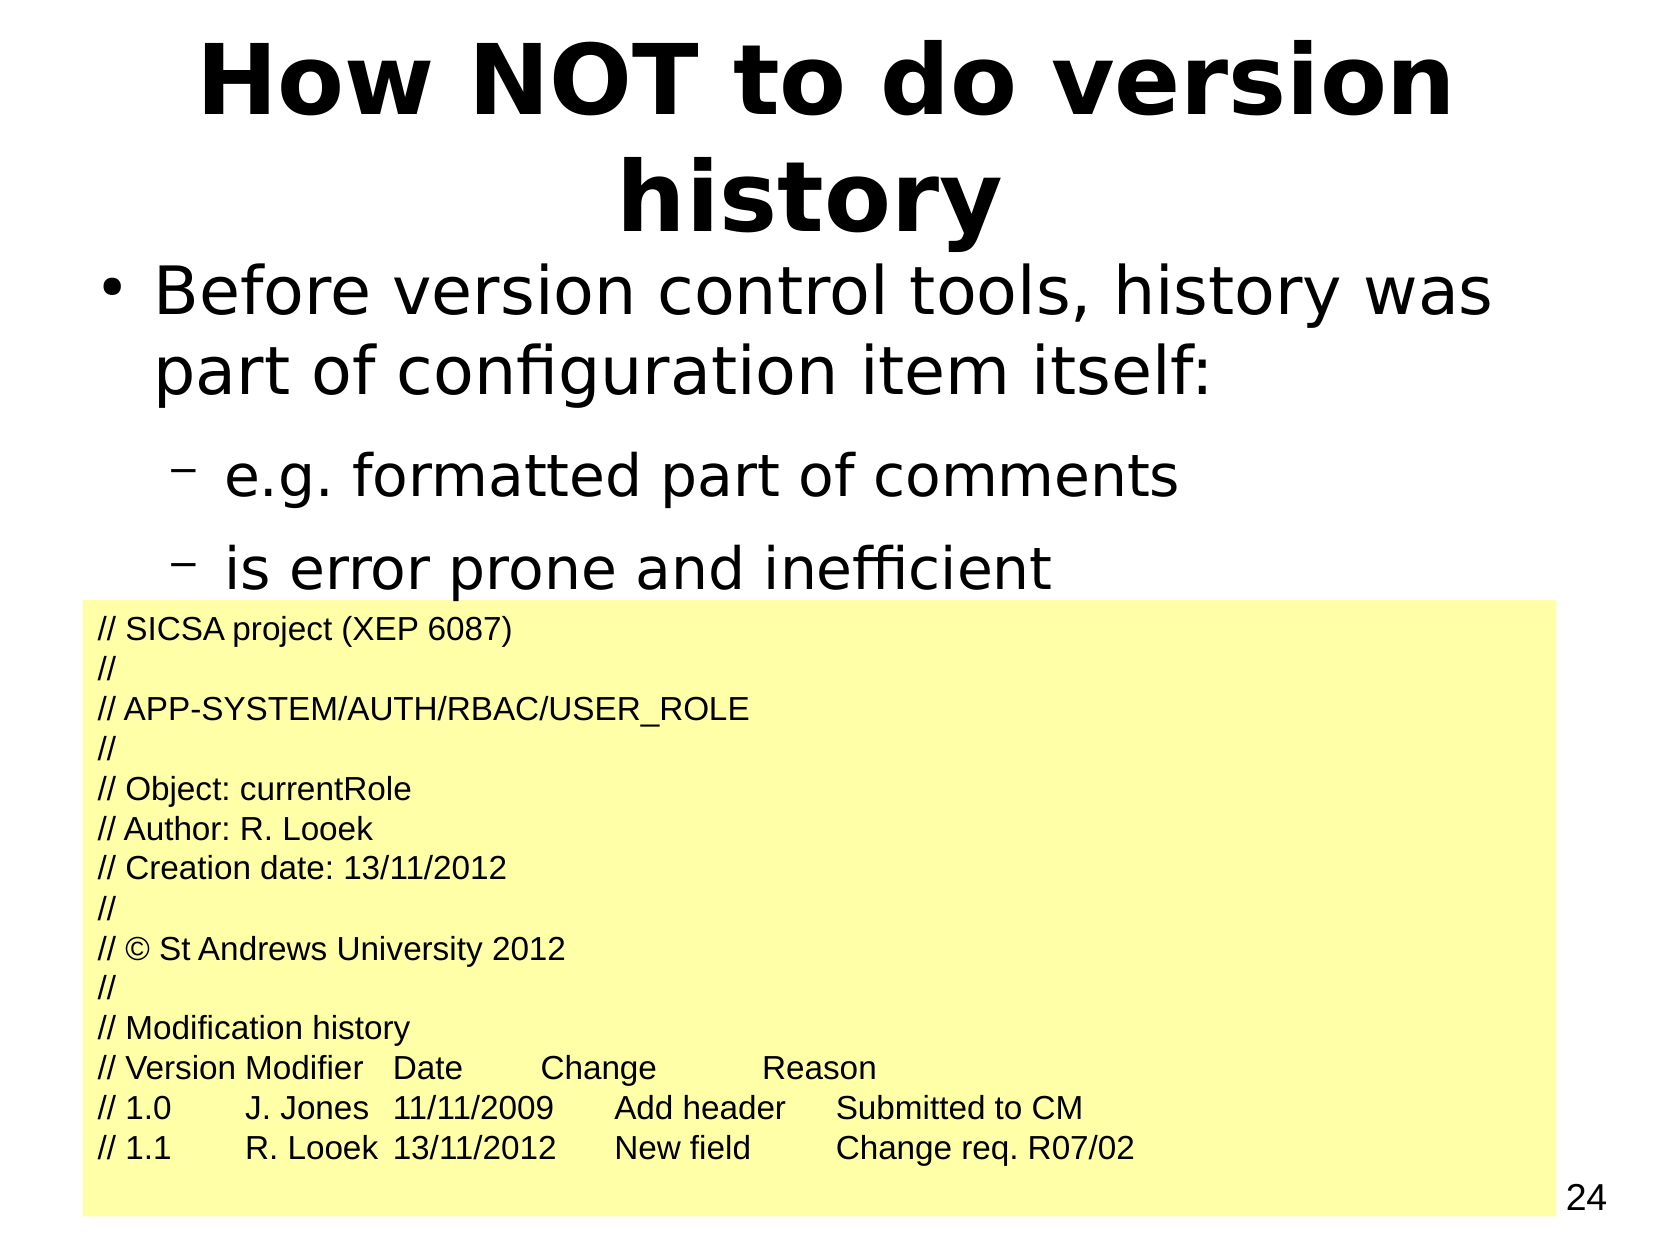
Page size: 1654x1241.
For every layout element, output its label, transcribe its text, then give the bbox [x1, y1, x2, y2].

text_box // SICSA project (XEP 6087) // // APP-SYSTEM/AUTH/RBAC/USER_ROLE // // Object: currentRole // Author: R. Looek // Creation date: 13/11/2012 // // © St Andrews University 2012 // // Modification history // Version Modifier Date Change Reason // 1.0 J. Jones 11/11/2009 Add header Submitted to CM // 1.1 R. Looek 13/11/2012 New field Change req. R07/02 [82, 603, 1557, 1217]
list Before version control tools, history was part of configuration item itself: e.g. formatted part of comments is error prone and inefficient [82, 248, 1571, 603]
title How NOT to do version history [82, 61, 1571, 207]
